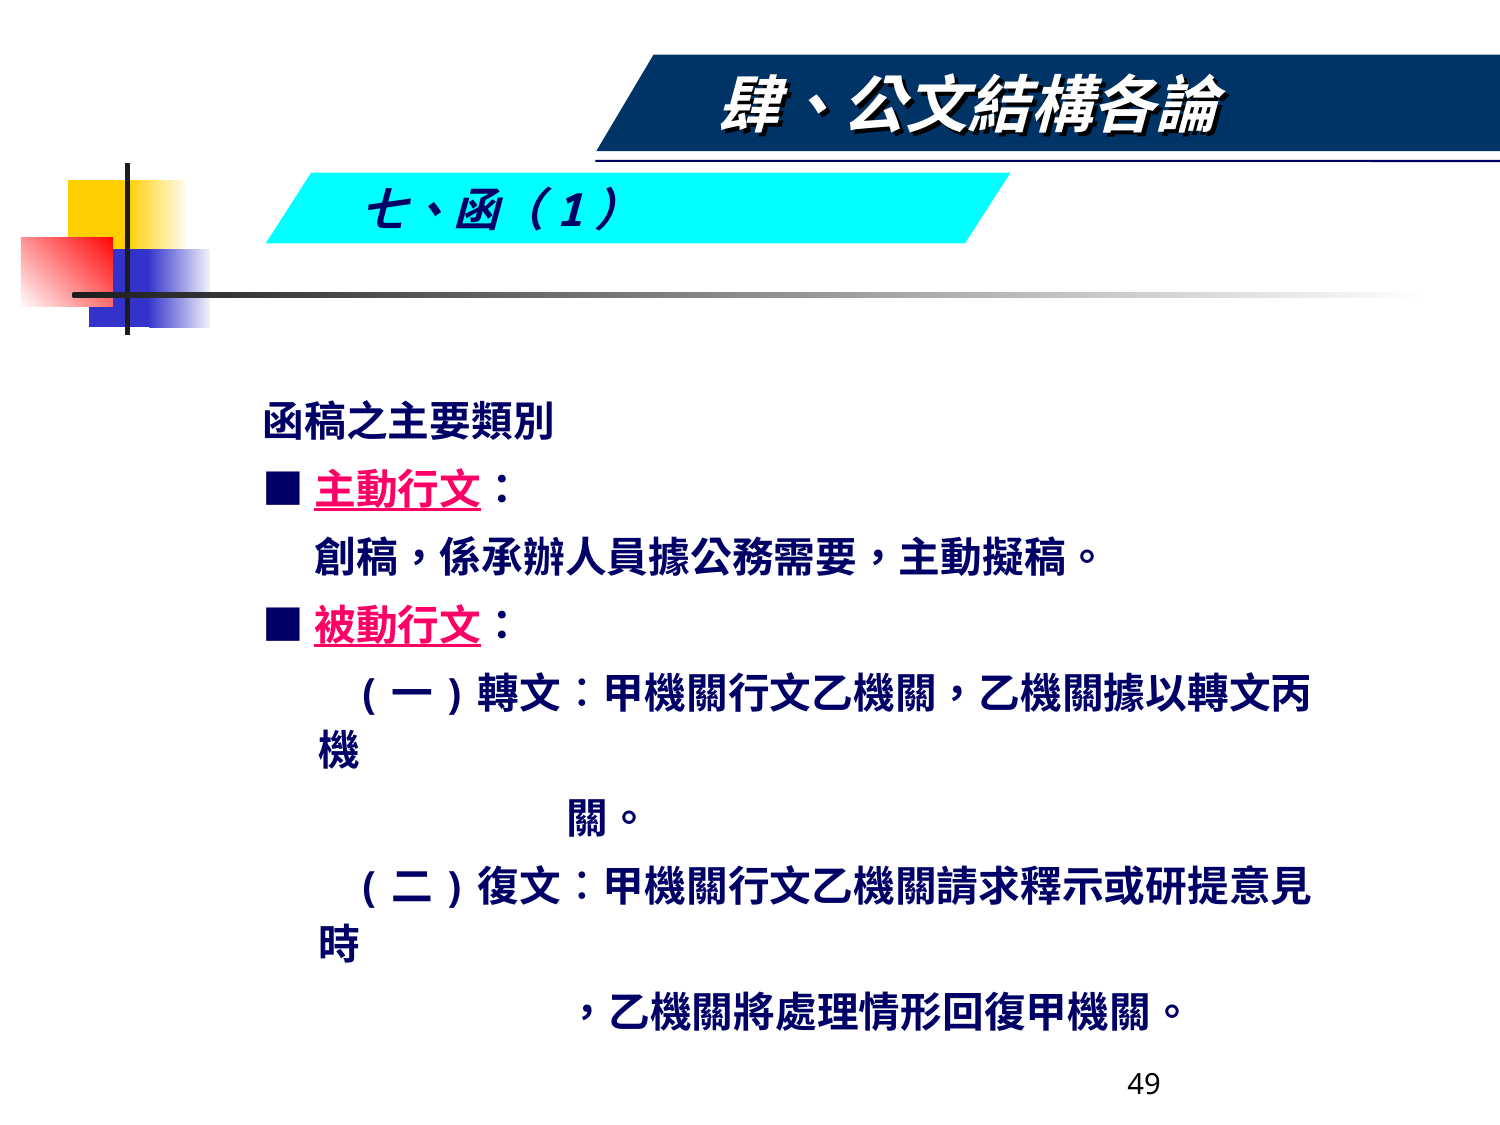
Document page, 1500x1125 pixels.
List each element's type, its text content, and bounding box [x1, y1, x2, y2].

text_box 函稿之主要類別 ■主動行文： 創稿，係承辦人員據公務需要，主動擬稿。 ■被動行文： (一)轉文︰甲機關行文乙機關，乙機關據以轉文丙機 關。 (二)復文︰甲機關行文乙機關請求釋示或研提意見時 ，乙機關將處理情形回復甲機關。 [248, 380, 1363, 953]
text_box [1112, 1037, 1426, 1113]
text_box 肆、公文結構各論 [596, 54, 1500, 152]
text_box 七、函（1） [265, 172, 1011, 244]
